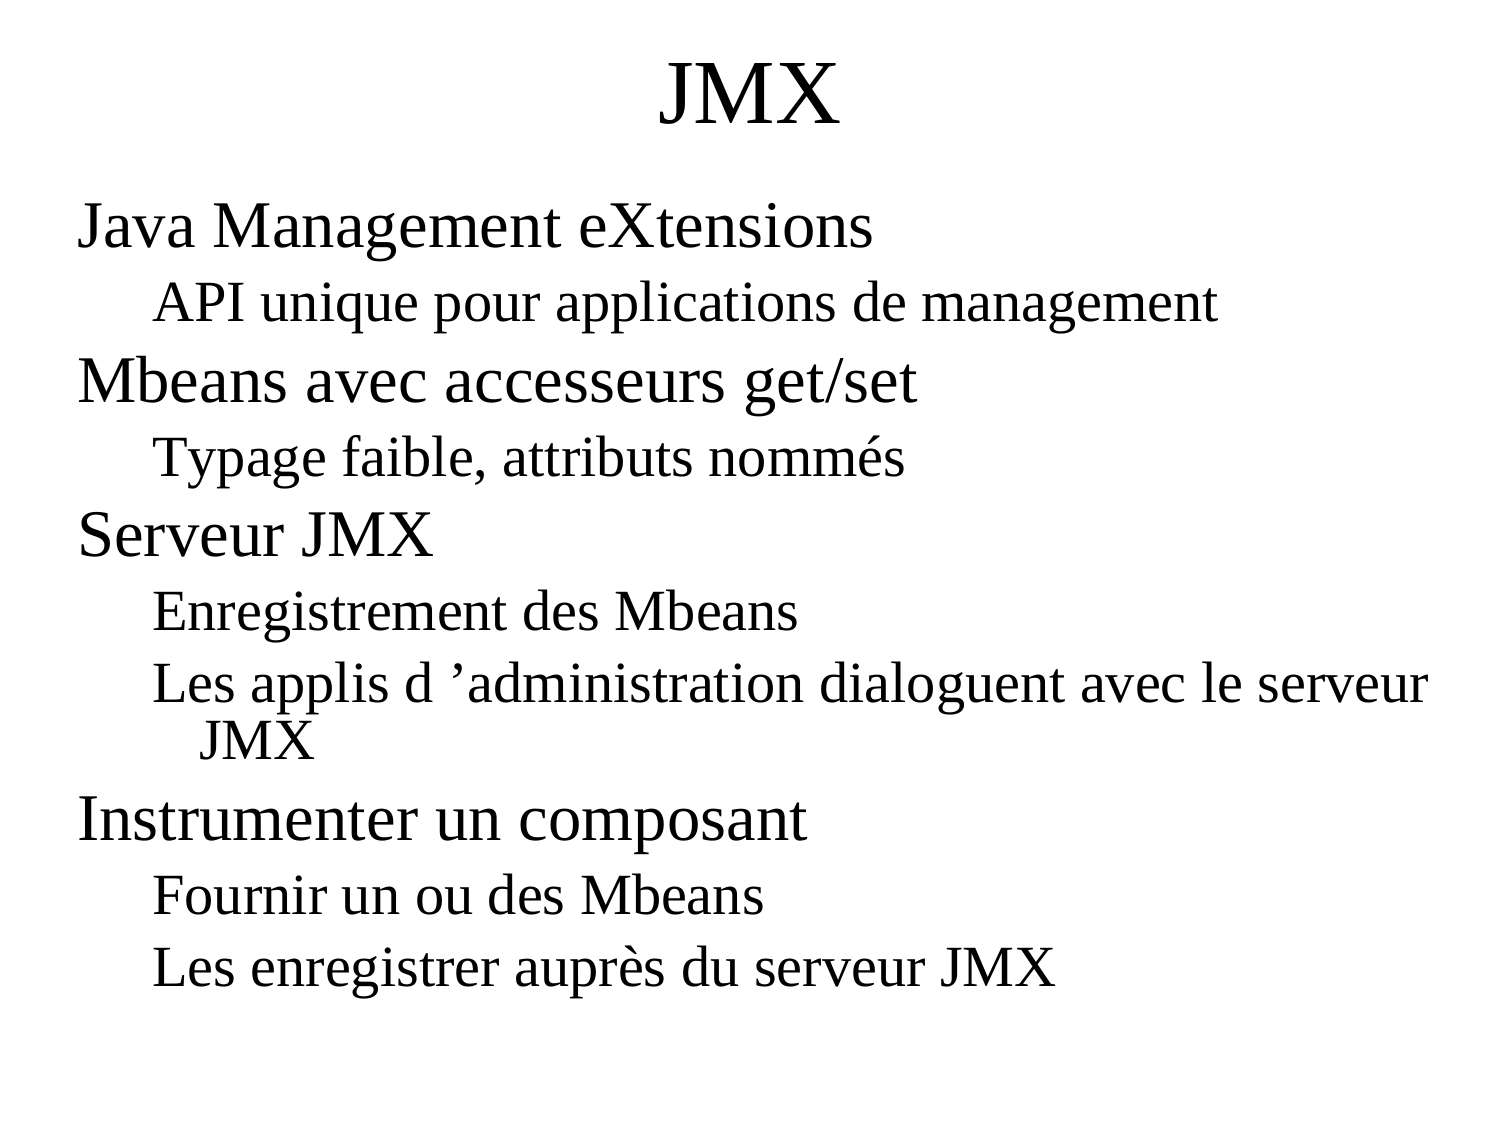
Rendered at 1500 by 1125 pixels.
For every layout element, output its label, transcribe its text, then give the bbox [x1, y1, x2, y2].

title JMX [112, 0, 1388, 187]
list Java Management eXtensions API unique pour applications de management Mbeans avec accesseurs get/set Typage faible, attributs nommés Serveur JMX Enregistrement des Mbeans Les applis d ’administration dialoguent avec le serveur JMX Instrumenter un composant Fournir un ou des Mbeans Les enregistrer auprès du serveur JMX [62, 187, 1450, 1092]
